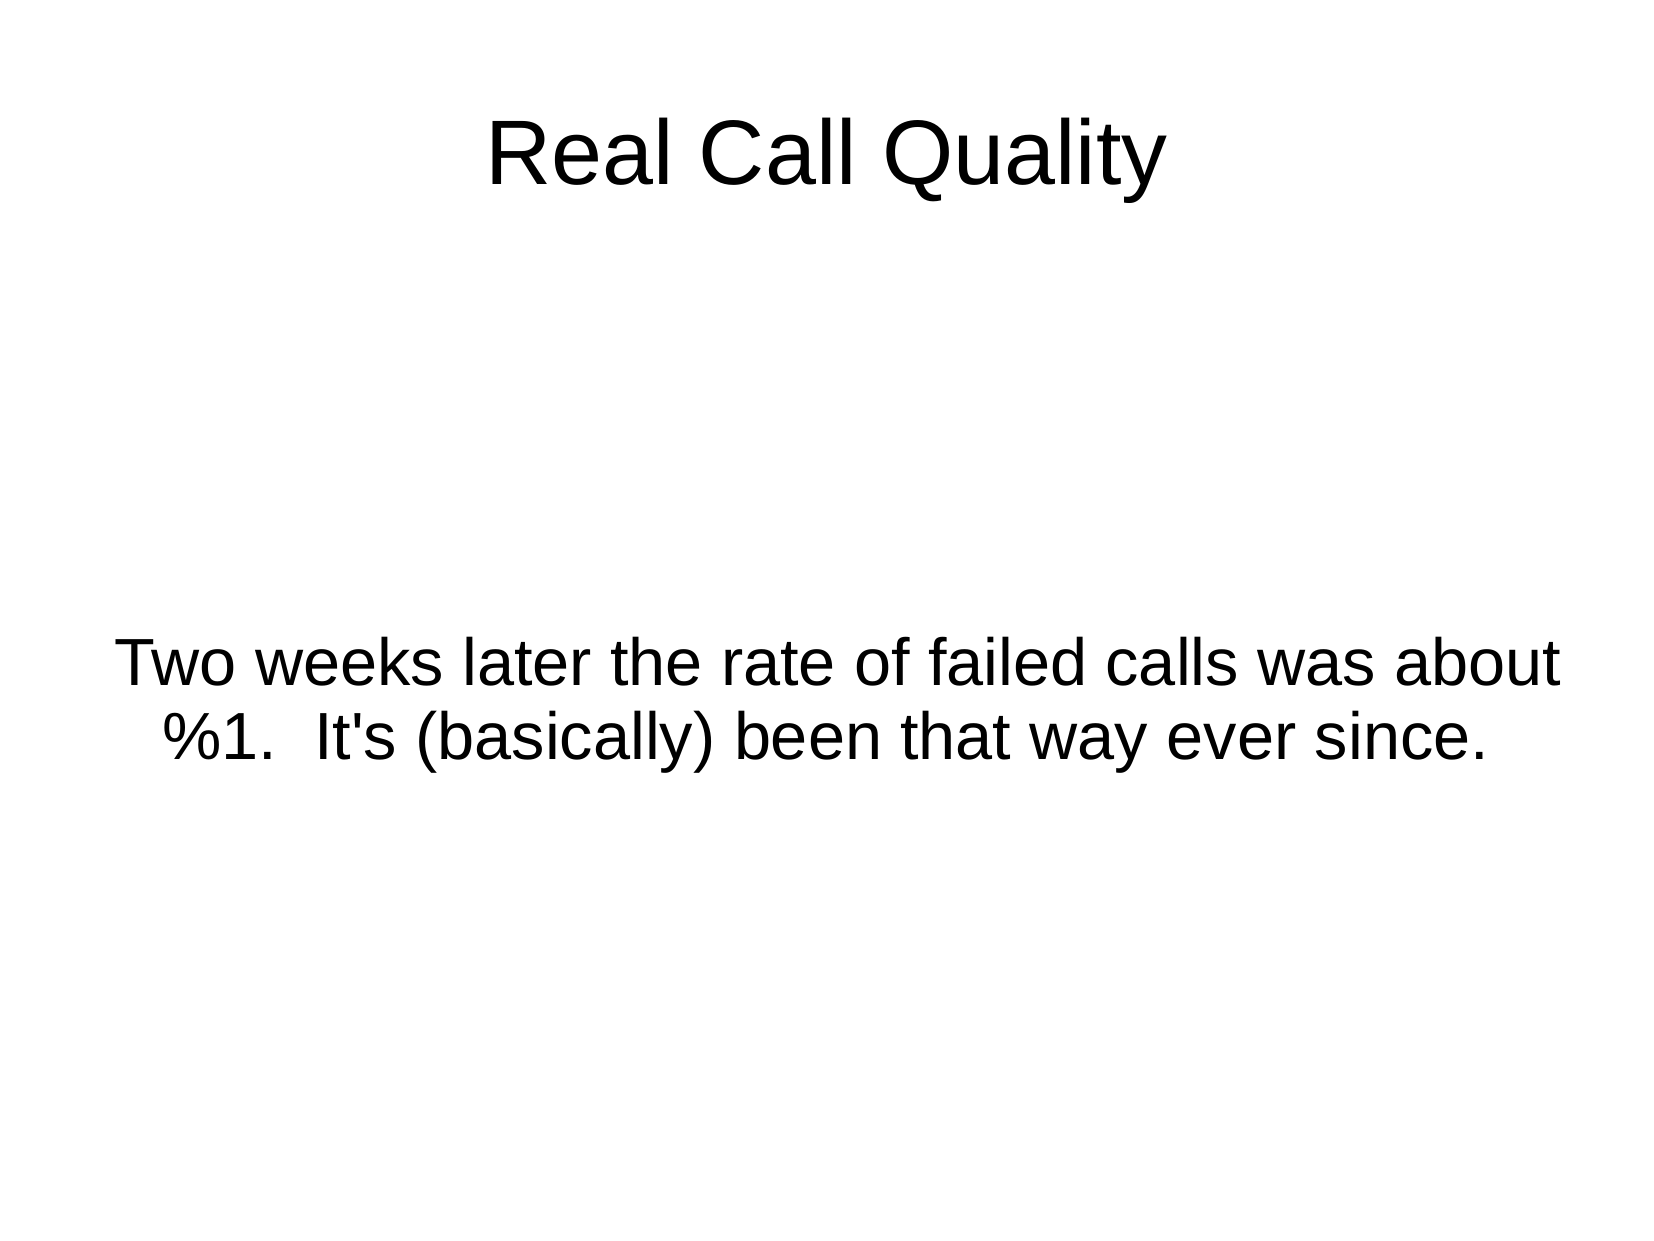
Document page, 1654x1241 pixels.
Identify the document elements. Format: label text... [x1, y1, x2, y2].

title Real Call Quality [82, 49, 1571, 257]
subtitle Two weeks later the rate of failed calls was about %1. It's (basically) been that way ever since. [82, 290, 1571, 1109]
